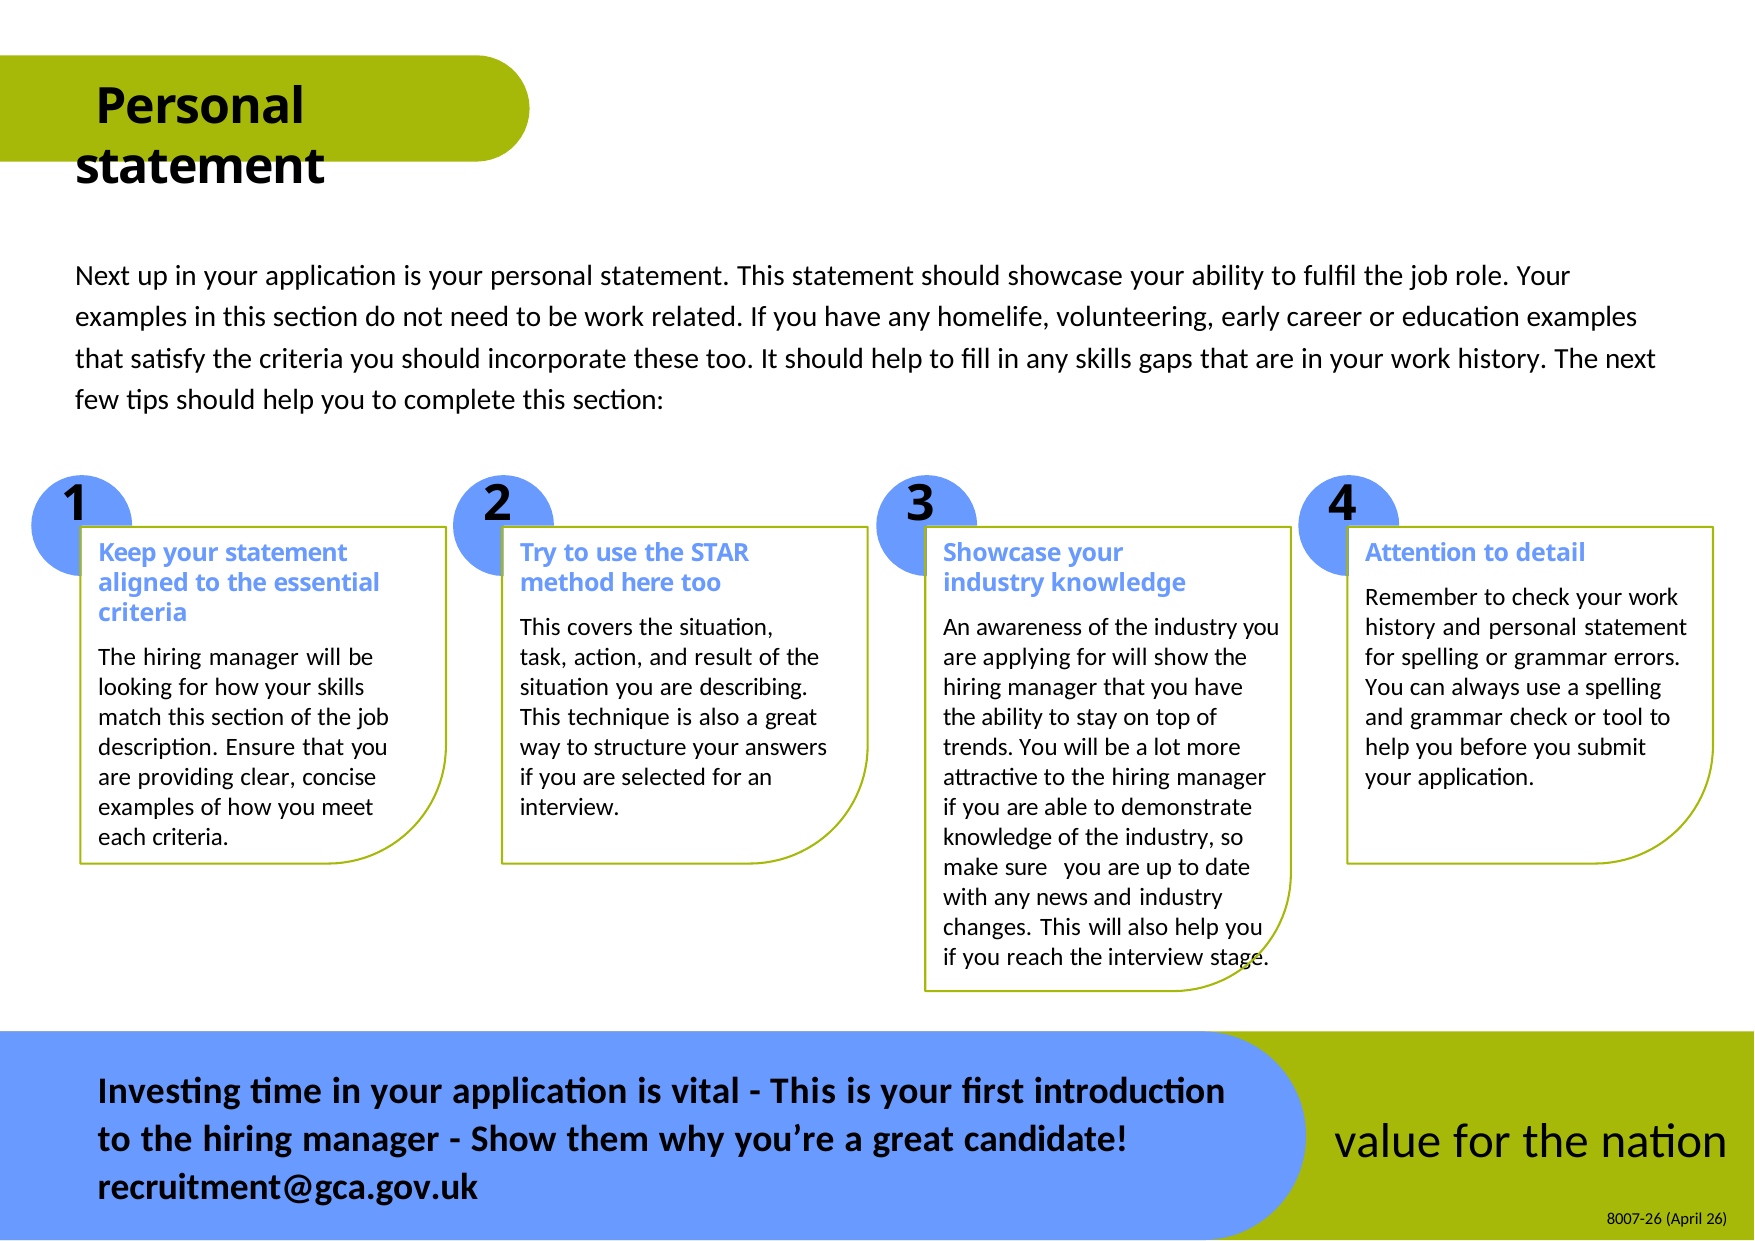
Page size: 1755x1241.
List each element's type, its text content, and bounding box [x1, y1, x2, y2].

text_box Try to use the STAR method here too This covers the situation, task, action, and result of the situation you are describing. This technique is also a great way to structure your answers if you are selected for an interview. [517, 534, 834, 824]
text_box value for the nation 8007-26 (April 26) [1332, 1063, 1742, 1231]
text_box Showcase your industry knowledge An awareness of the industry you are applying for will show the hiring manager that you have the ability to stay on top of trends. You will be a lot more attractive to the hiring manager if you are able to demonstrate knowledge of the industry, so make sure you are up to date with any news and industry changes. This will also help you if you reach the interview stage. [940, 534, 1283, 974]
text_box [1298, 533, 1346, 576]
title Personal statement [72, 71, 506, 138]
text_box [453, 533, 500, 576]
text_box Next up in your application is your personal statement. This statement should showcase your ability to fulfil the job role. Your examples in this section do not need to be work related. If you have any homelife, volunteering, early career or education examples that satisfy the criteria you should incorporate these too. It should help to fill in any skills gaps that are in your work history. The next few tips should help you to complete this section: [72, 247, 1677, 419]
text_box [876, 533, 924, 576]
text_box [0, 1031, 1754, 1241]
text_box Attention to detail Remember to check your work history and personal statement for spelling or grammar errors. You can always use a spelling and grammar check or tool to help you before you submit your application. [1363, 528, 1693, 794]
text_box [0, 55, 530, 162]
text_box [31, 480, 79, 576]
text_box [1358, 476, 1399, 525]
text_box 1 2 3 4 [59, 468, 1358, 533]
text_box Keep your statement aligned to the essential criteria The hiring manager will be looking for how your skills match this section of the job description. Ensure that you are providing clear, concise examples of how you meet each criteria. [96, 534, 417, 824]
text_box Investing time in your application is vital - This is your first introduction to the hiring manager - Show them why you’re a great candidate! recruitment@gca.gov.uk [95, 1060, 1242, 1209]
